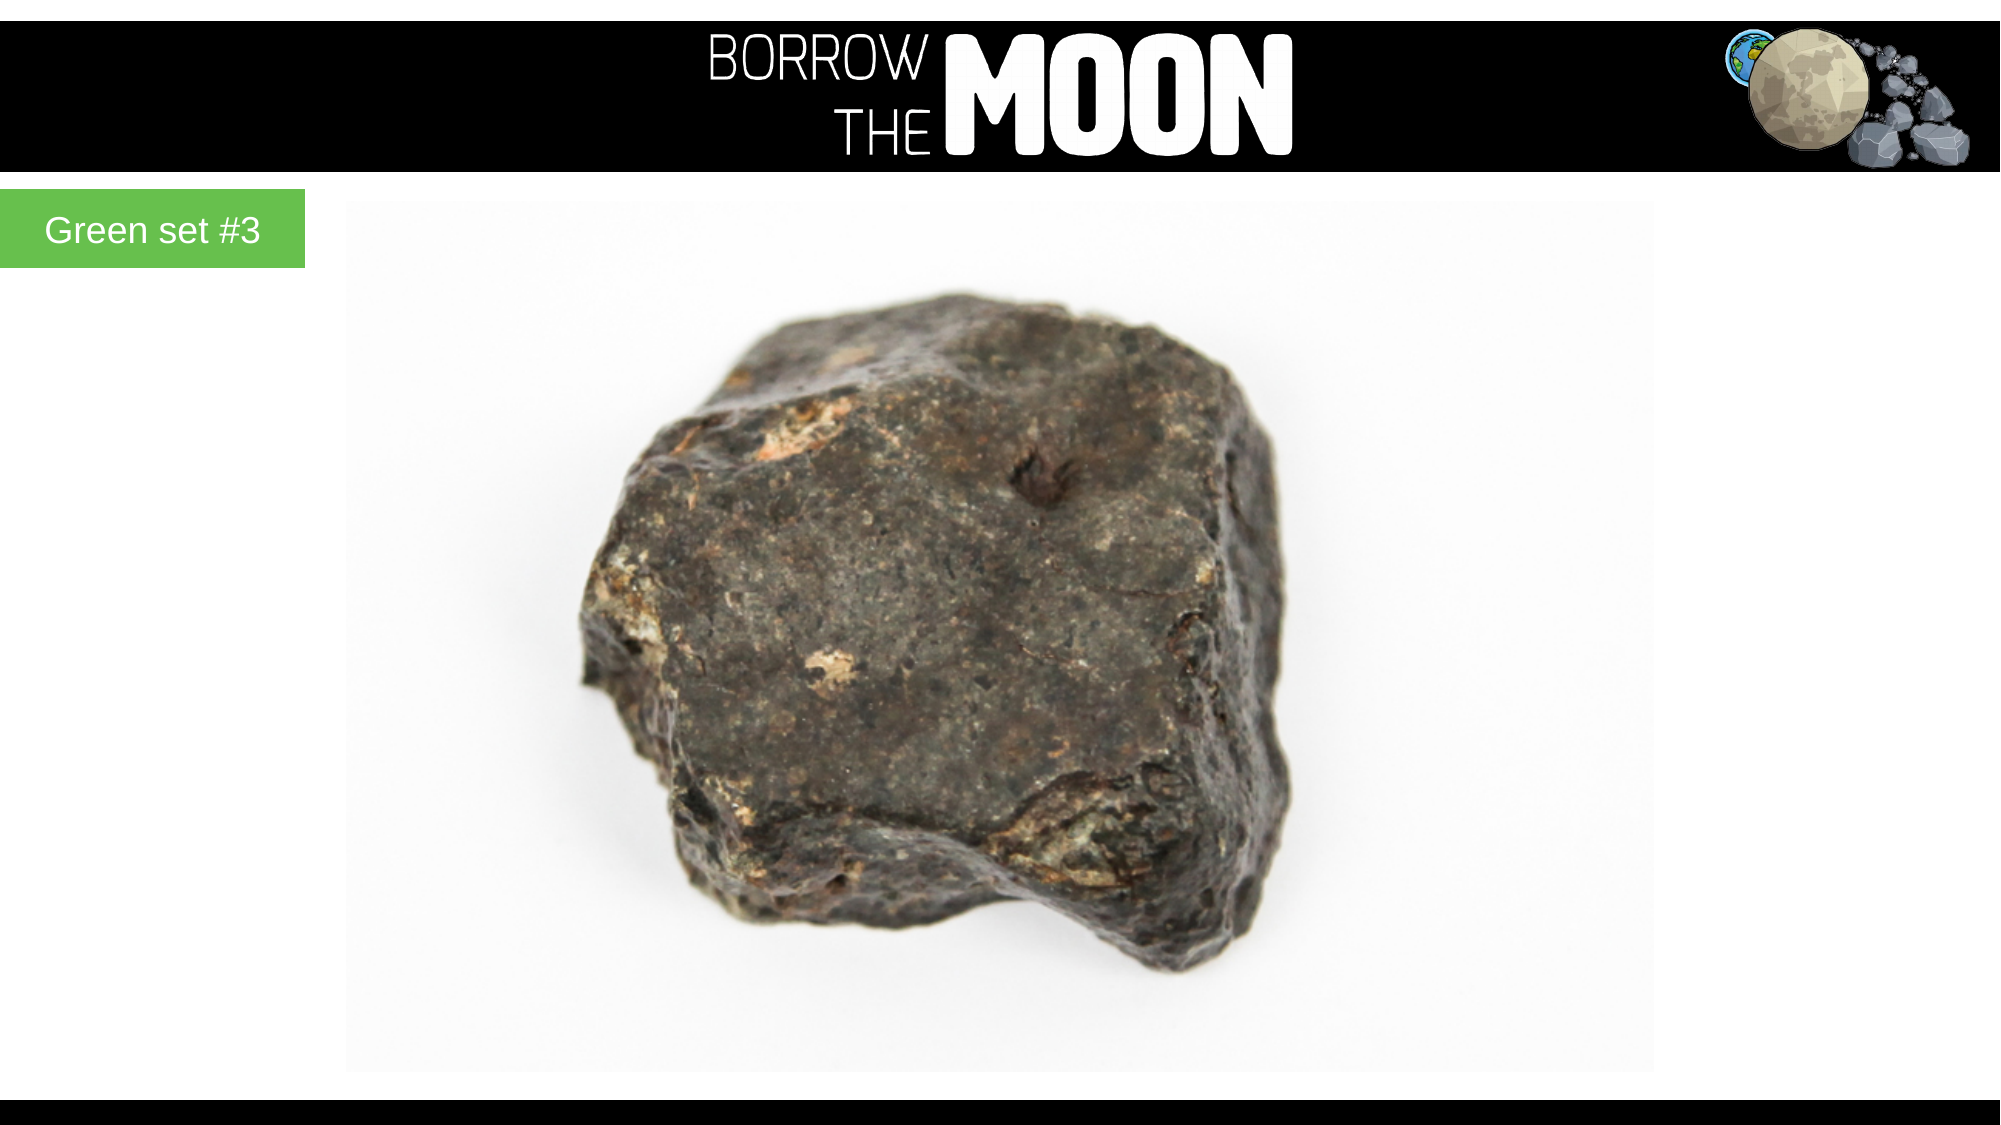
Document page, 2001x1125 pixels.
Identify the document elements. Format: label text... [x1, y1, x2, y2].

picture [346, 201, 1654, 1072]
text_box Green set #3 [0, 189, 305, 268]
